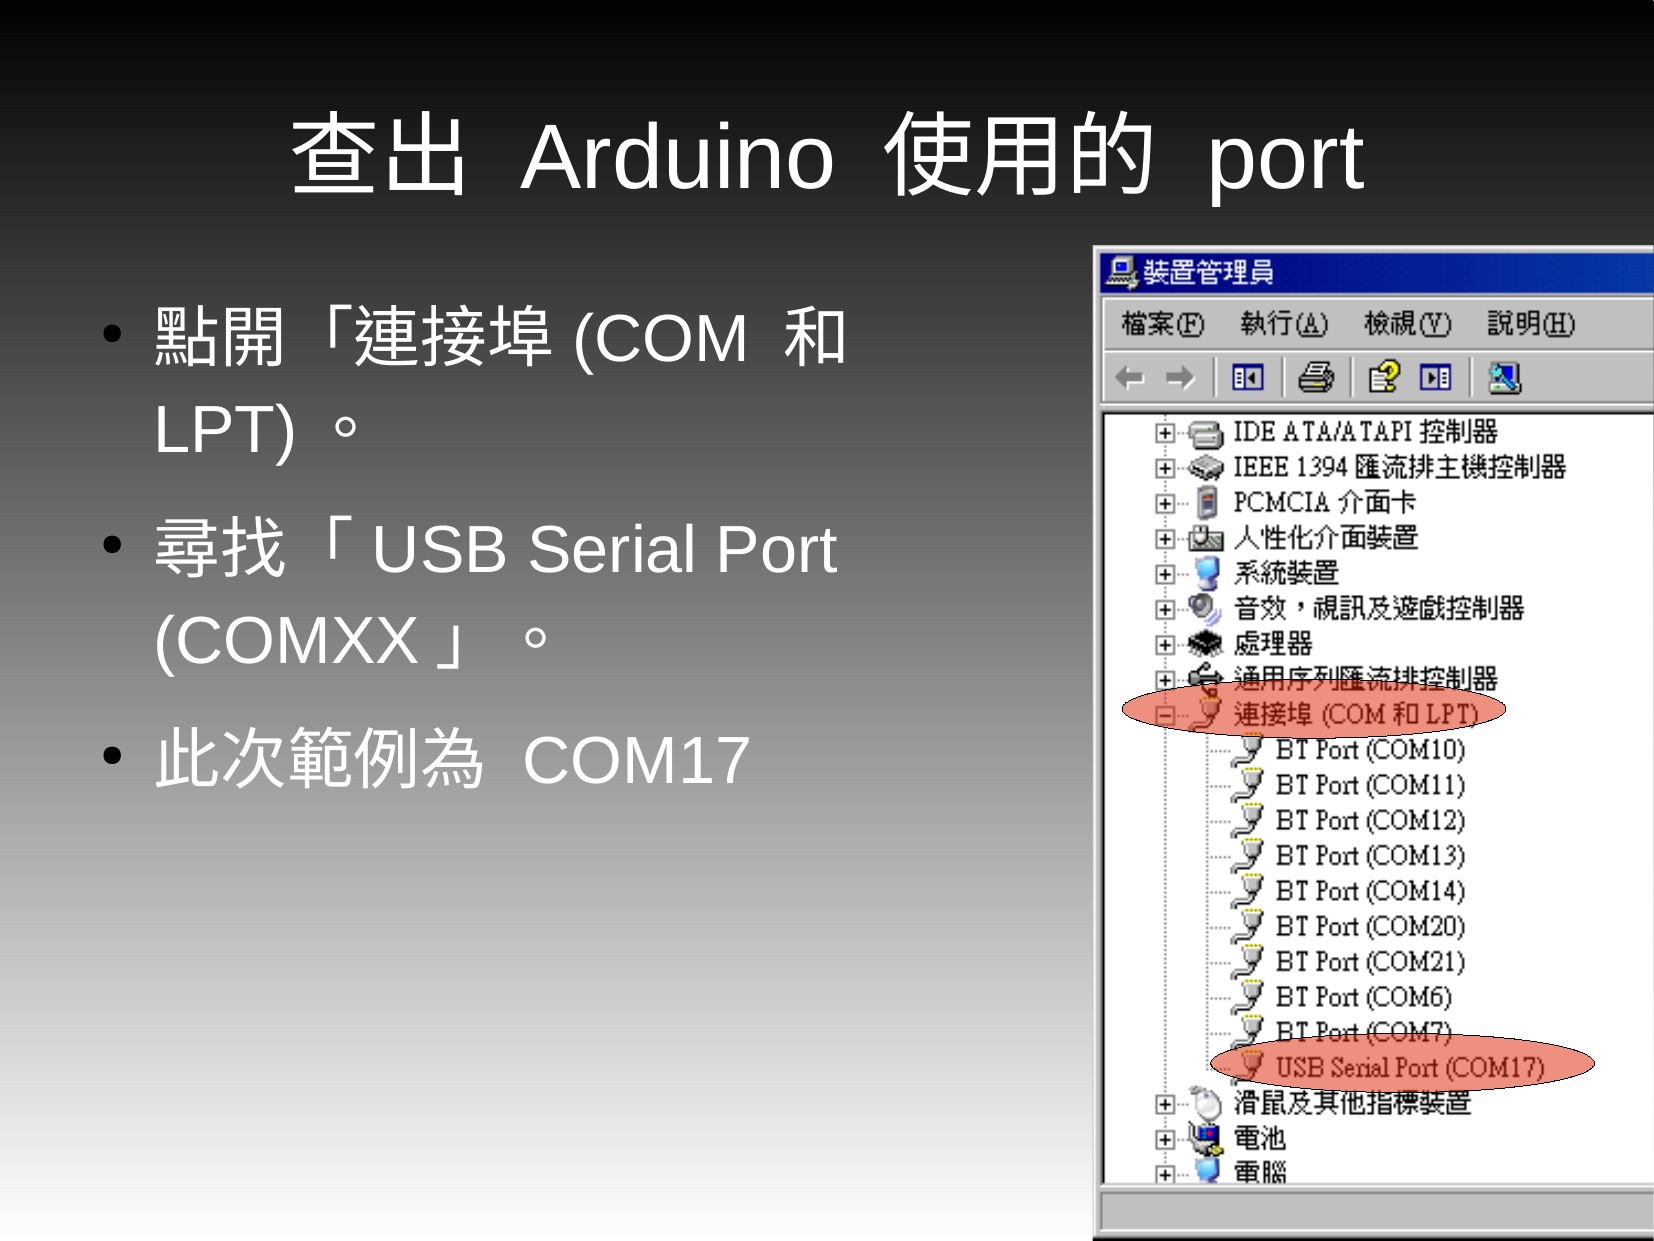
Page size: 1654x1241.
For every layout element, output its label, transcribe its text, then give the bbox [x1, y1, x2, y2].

text_box [1122, 679, 1506, 739]
title 查出 Arduino 使用的 port [82, 56, 1571, 250]
text_box [1210, 1033, 1595, 1093]
list 點開「連接埠(COM 和 LPT)。 尋找「USB Serial Port (COMXX」。 此次範例為 COM17 [82, 290, 857, 1094]
picture [1092, 245, 1654, 1241]
